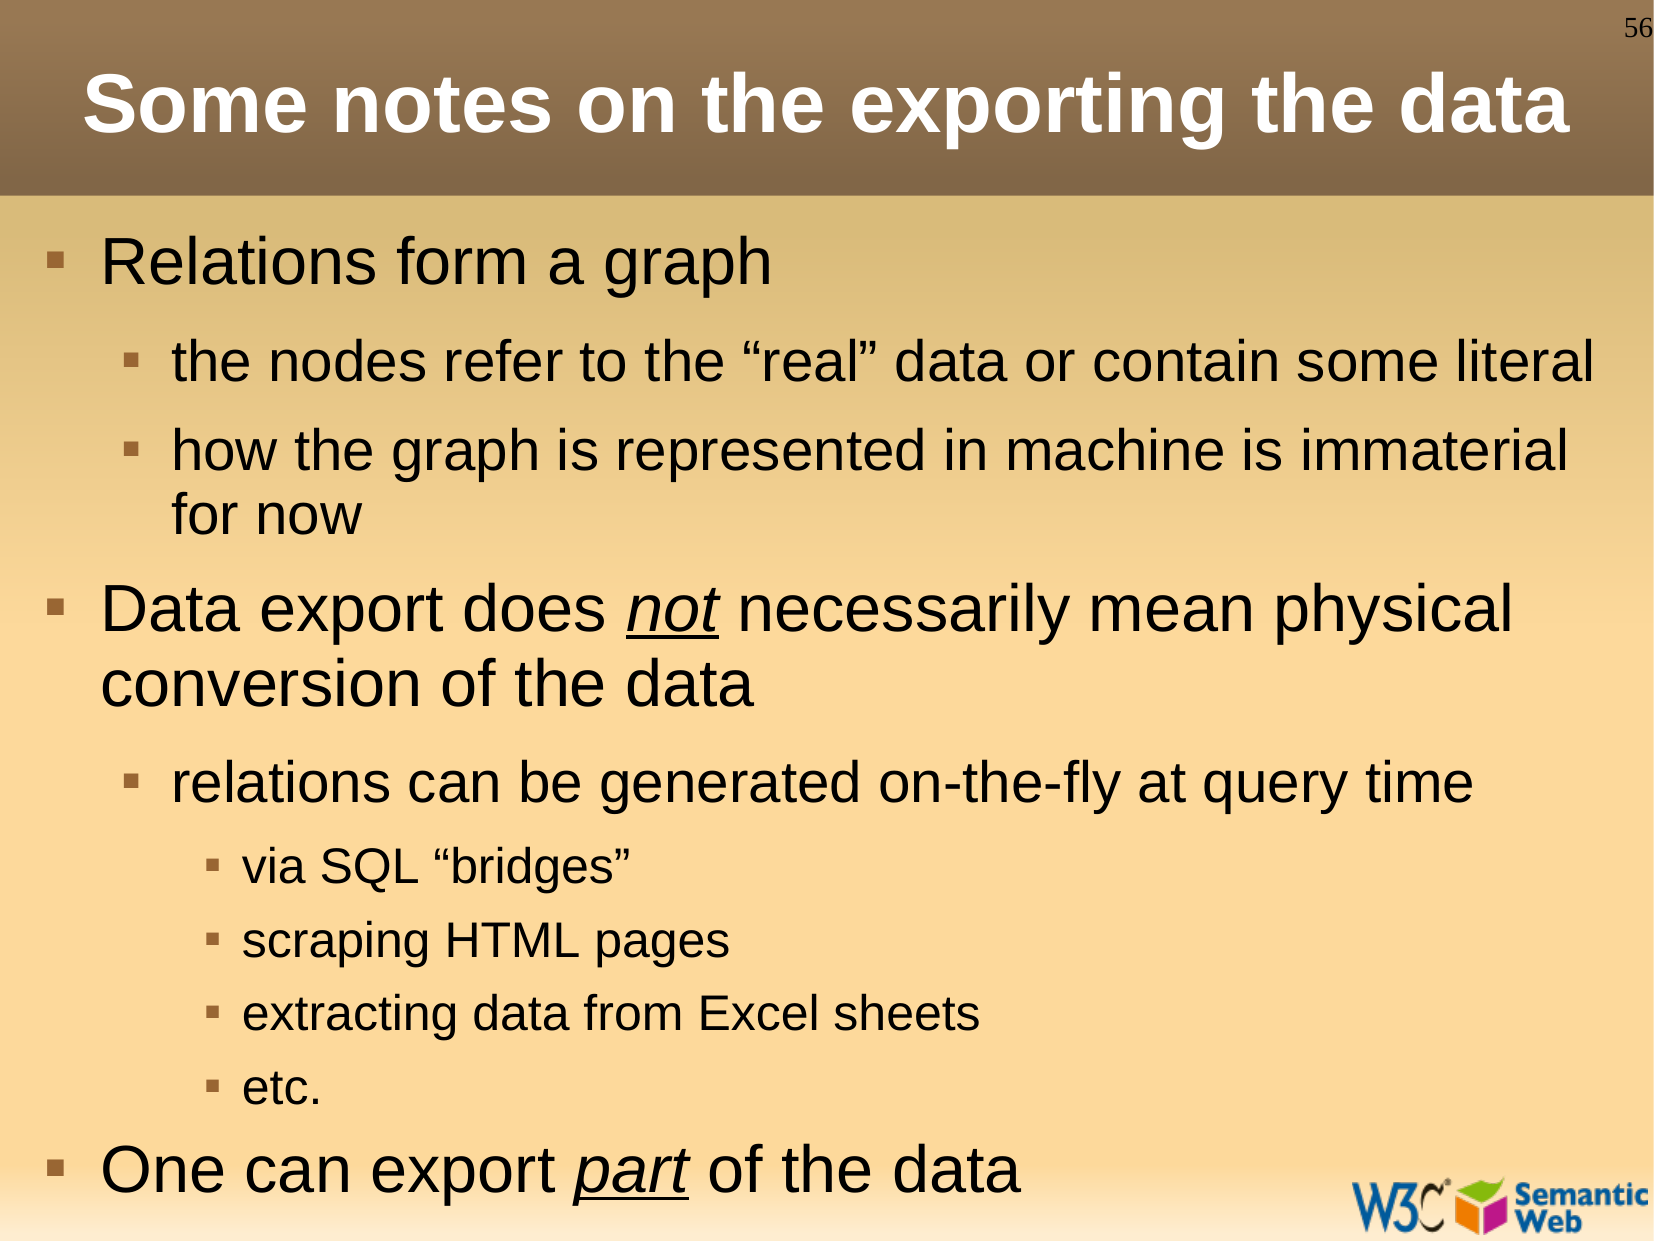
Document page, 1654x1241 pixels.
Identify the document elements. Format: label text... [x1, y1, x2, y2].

picture [0, 208, 1654, 1241]
title Some notes on the exporting the data [0, 0, 1654, 208]
list Relations form a graph the nodes refer to the “real” data or contain some literal how the graph is represented in machine is immaterial for now Data export does not necessarily mean physical conversion of the data relations can be generated on-the-fly at query time via SQL “bridges” scraping HTML pages extracting data from Excel sheets etc. One can export part of the data [29, 224, 1624, 1207]
